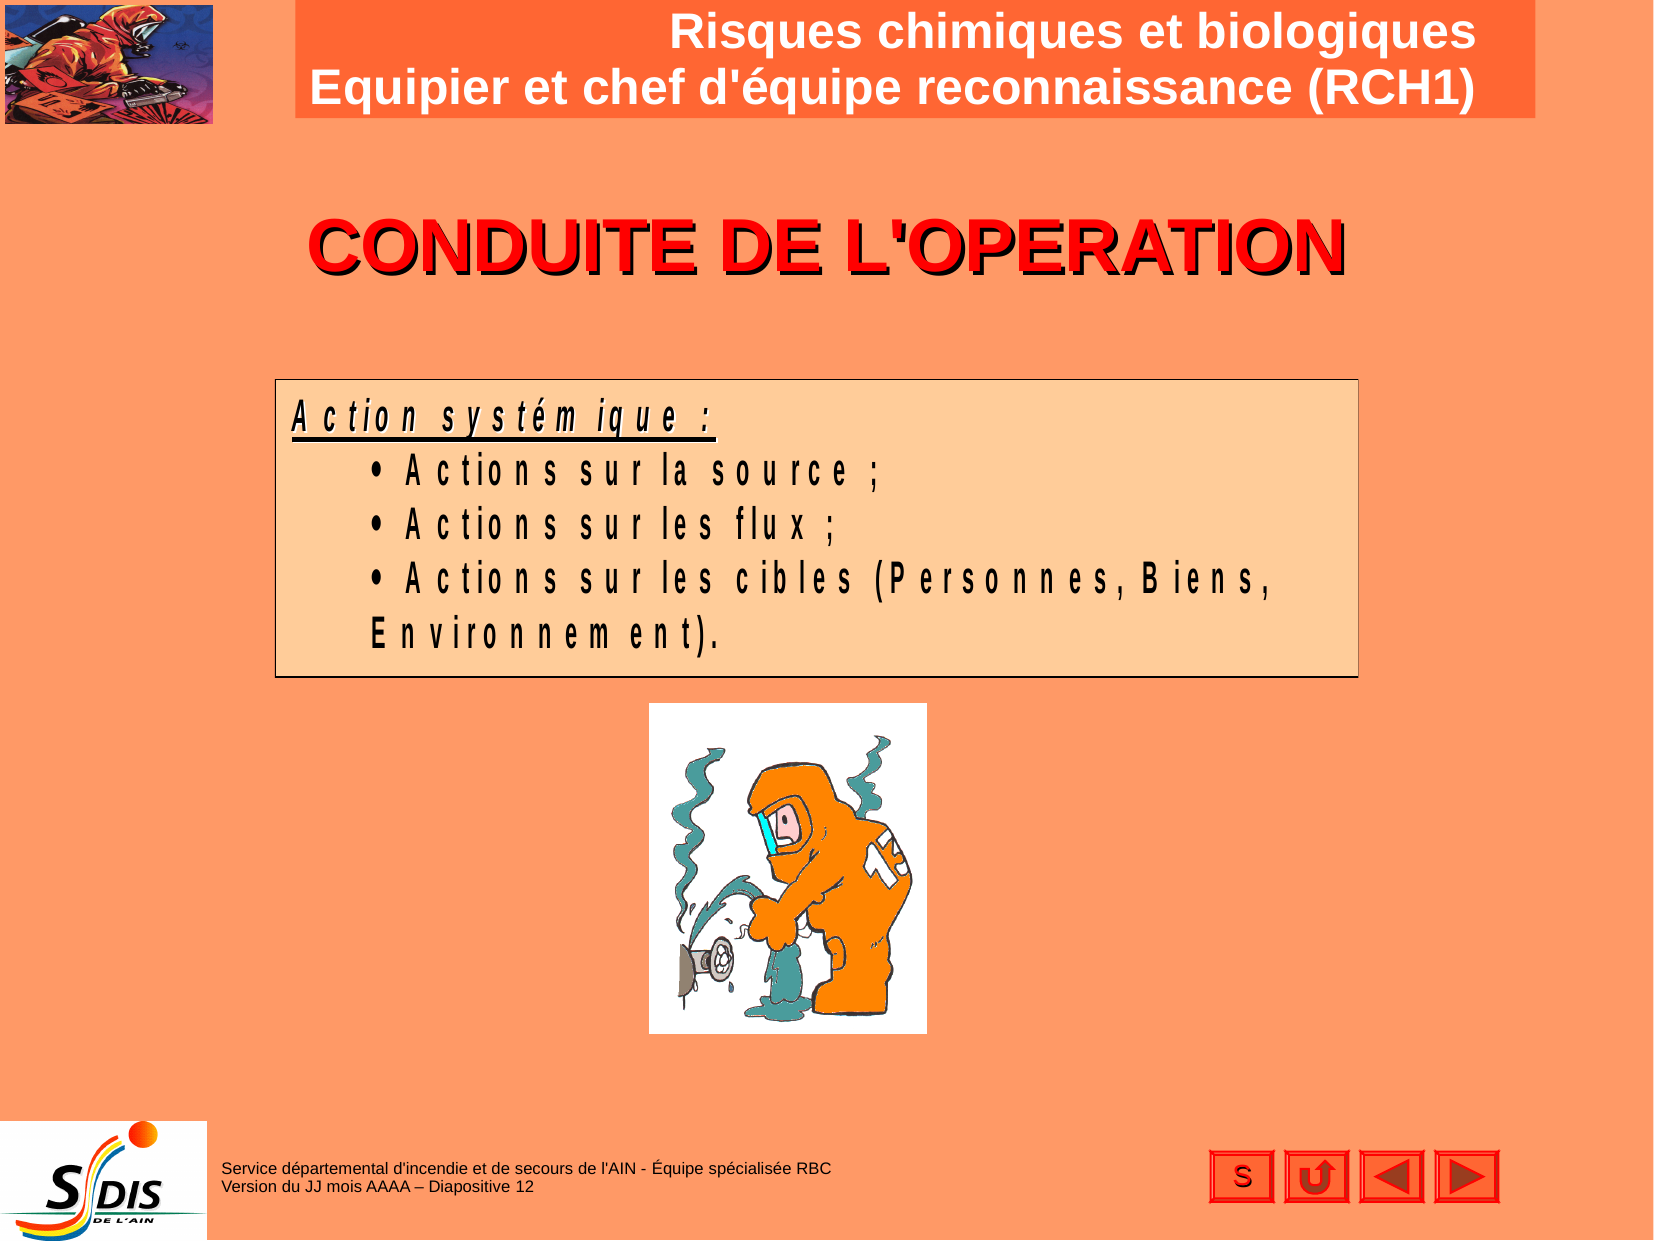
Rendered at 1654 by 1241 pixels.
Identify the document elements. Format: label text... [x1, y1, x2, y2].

picture [5, 5, 213, 124]
picture [649, 703, 927, 1034]
text_box [1212, 1151, 1274, 1202]
text_box [1362, 1151, 1424, 1202]
text_box CONDUITE DE L'OPERATION [59, 196, 1595, 296]
picture [0, 1121, 207, 1241]
text_box [1287, 1151, 1349, 1202]
picture [274, 379, 1359, 680]
text_box S [1217, 1151, 1267, 1200]
text_box [1437, 1151, 1499, 1202]
